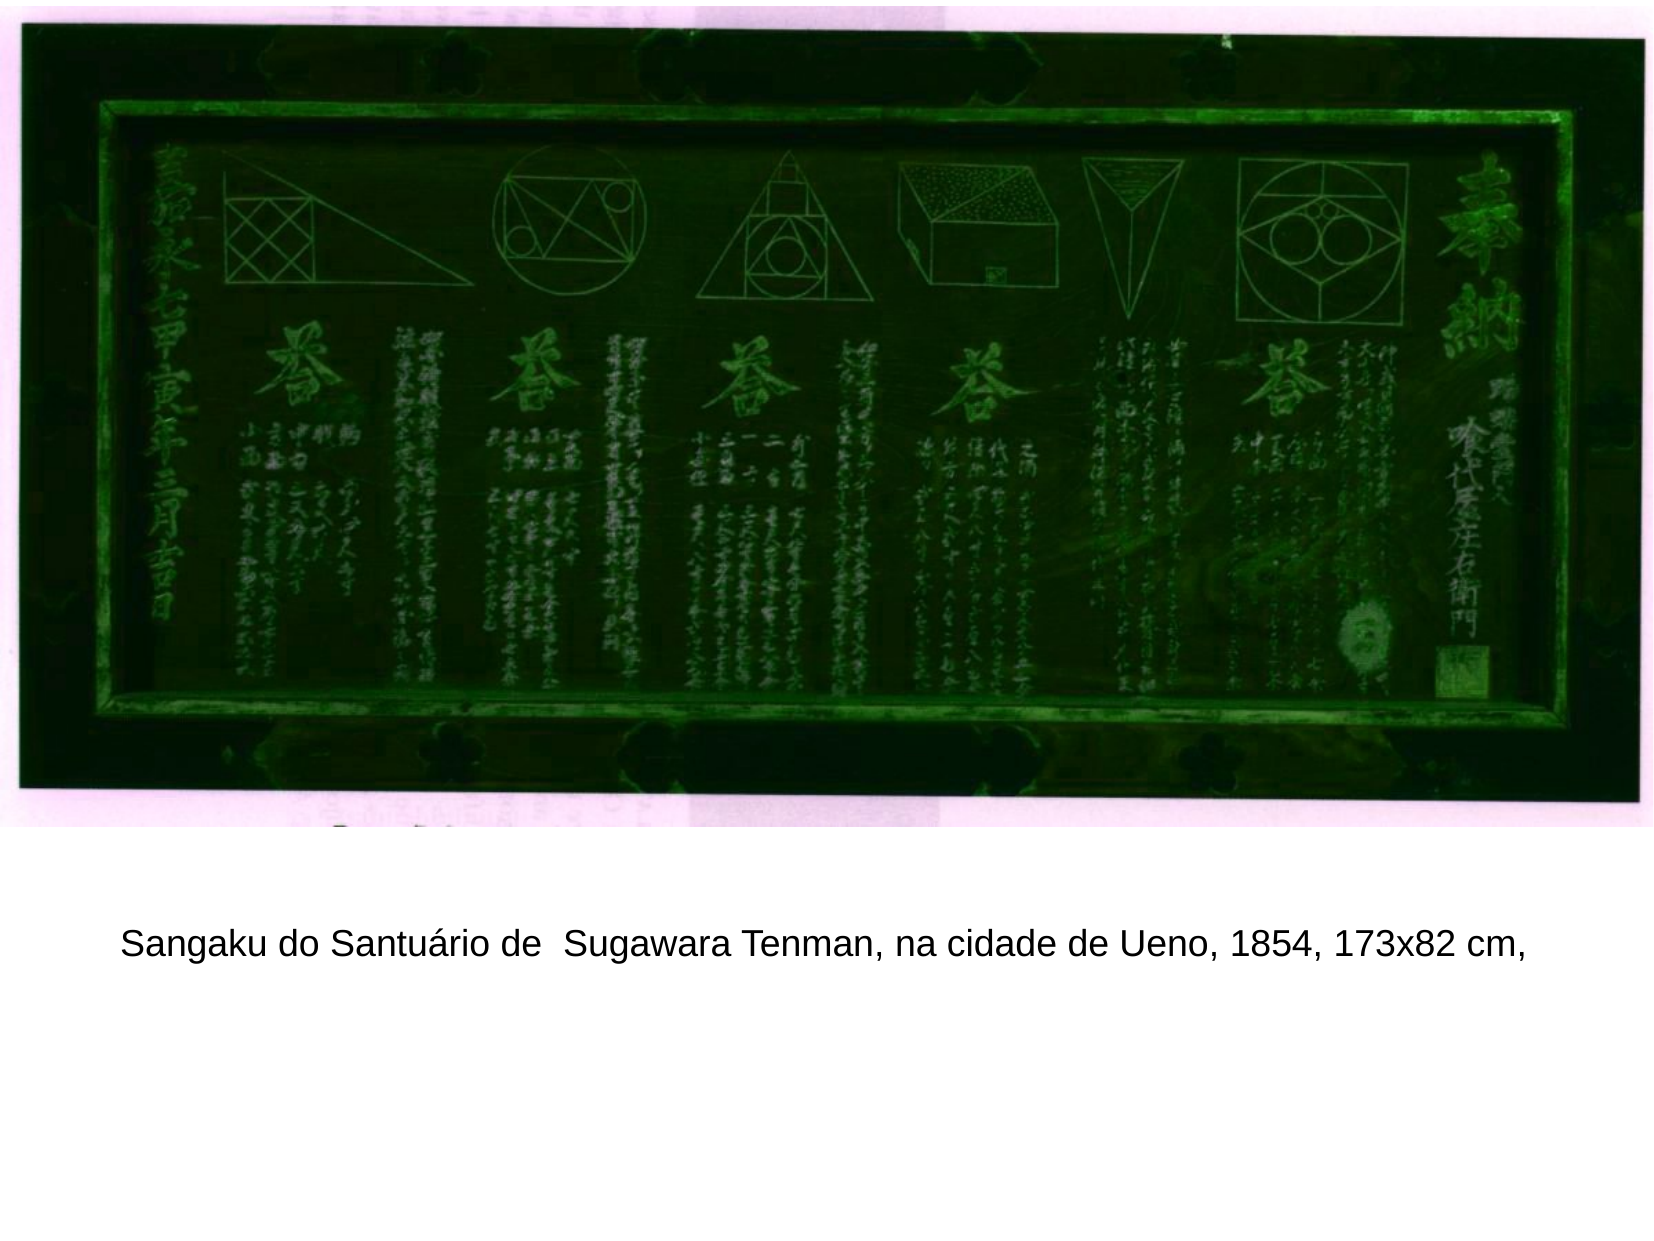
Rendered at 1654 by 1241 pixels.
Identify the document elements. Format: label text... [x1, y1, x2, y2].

picture [0, 6, 1654, 827]
text_box Sangaku do Santuário de Sugawara Tenman, na cidade de Ueno, 1854, 173x82 cm, [105, 915, 1543, 973]
